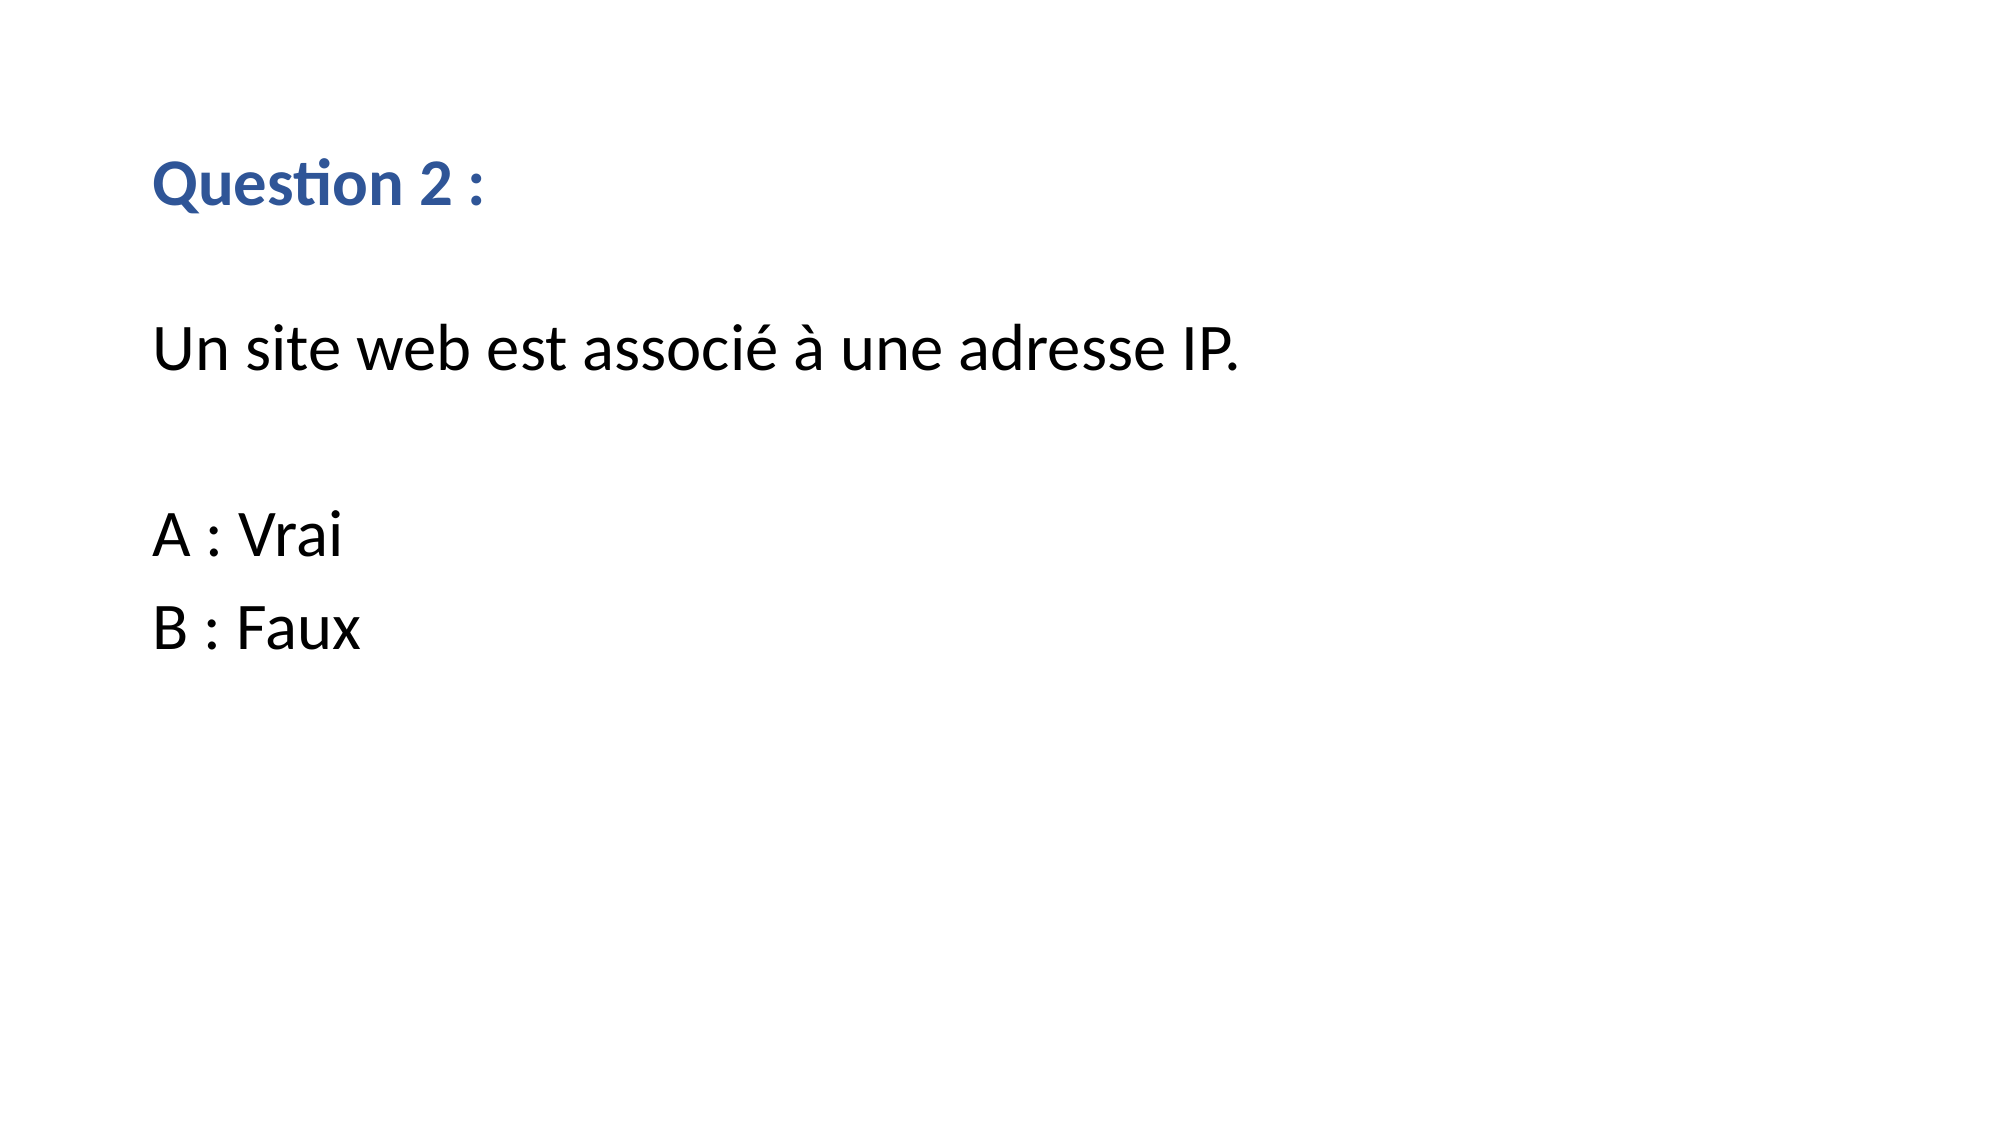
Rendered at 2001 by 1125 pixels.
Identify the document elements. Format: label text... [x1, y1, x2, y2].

list Question 2 : Un site web est associé à une adresse IP. A : Vrai B : Faux [137, 140, 1863, 1066]
